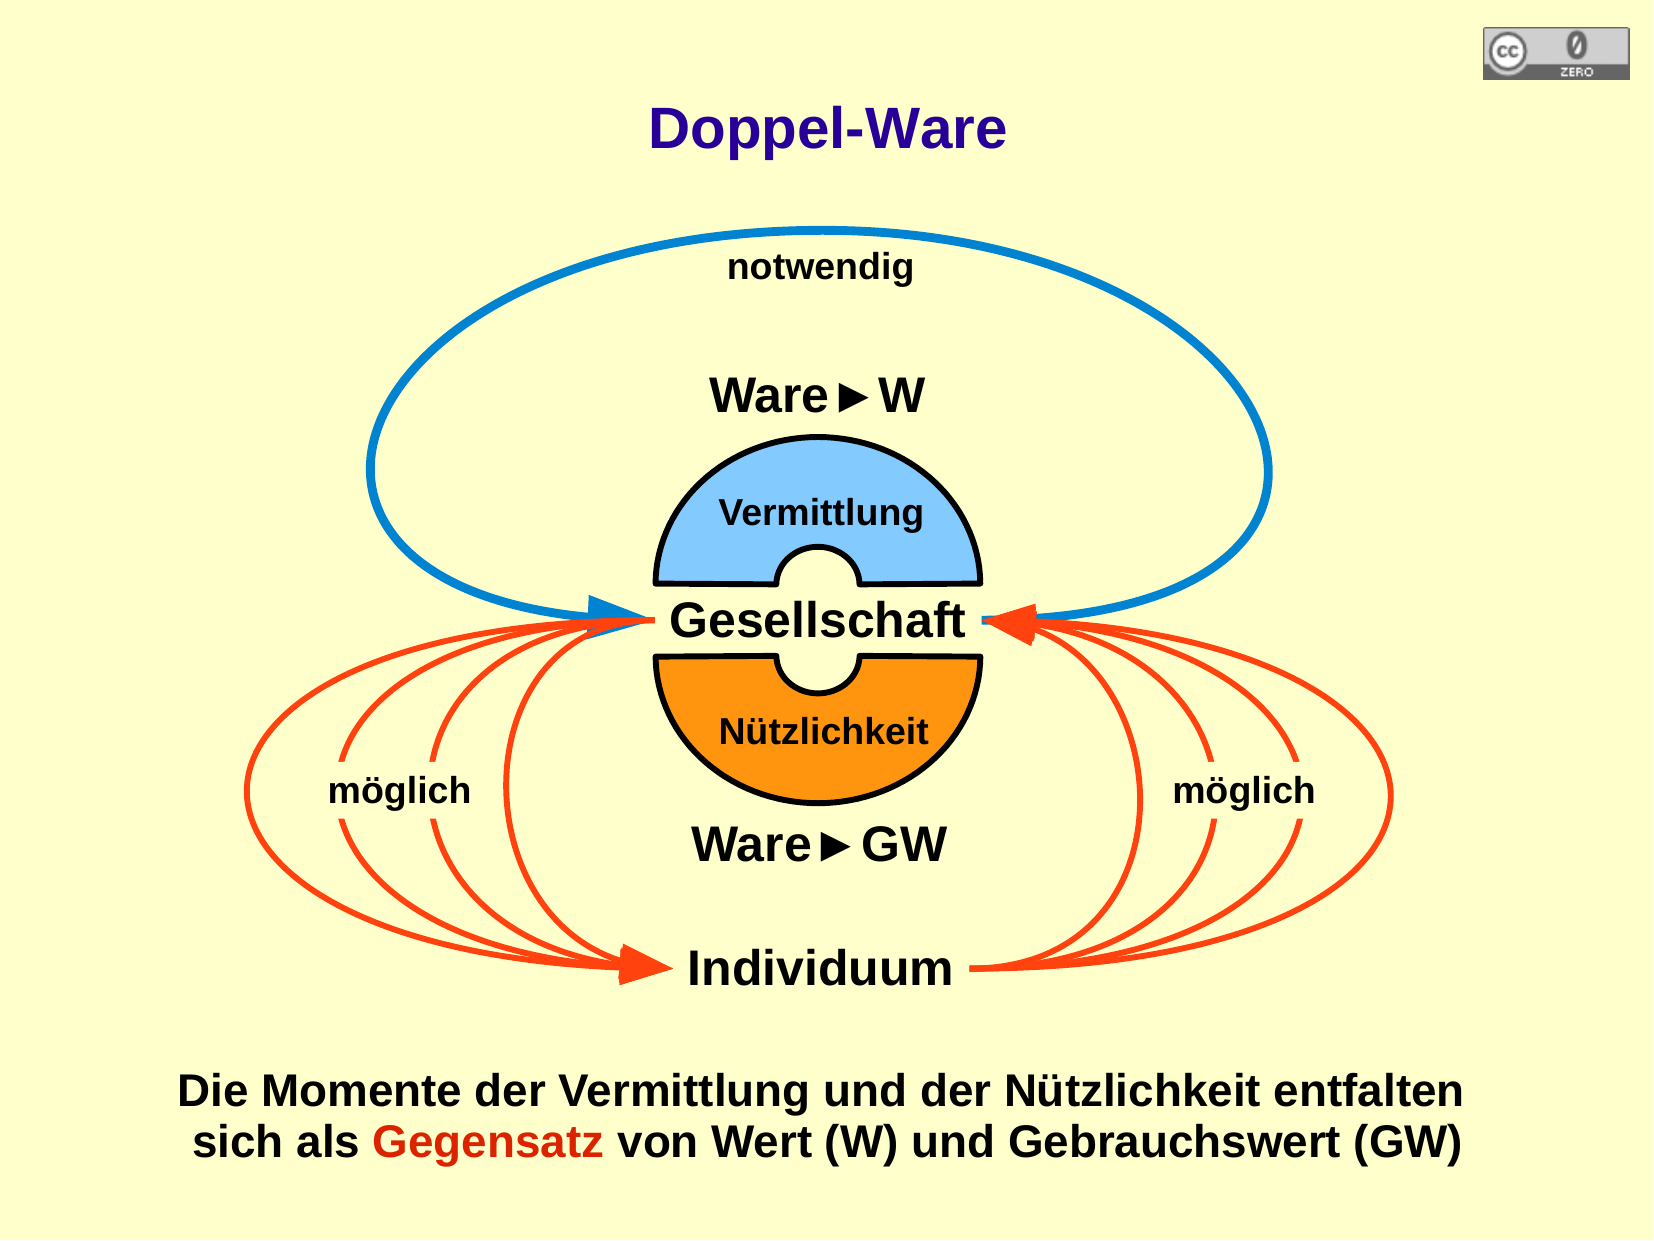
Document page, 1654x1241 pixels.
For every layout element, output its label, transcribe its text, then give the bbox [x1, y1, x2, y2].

text_box möglich [312, 761, 487, 819]
text_box Nützlichkeit [703, 702, 944, 760]
text_box Gesellschaft [654, 584, 982, 656]
text_box Individuum [673, 933, 970, 1005]
text_box Ware►GW [676, 808, 963, 880]
picture [1483, 27, 1630, 80]
text_box Vermittlung [703, 484, 940, 542]
text_box [655, 655, 981, 804]
text_box Die Momente der Vermittlung und der Nützlichkeit entfalten sich als Gegensatz von Wert (W) und Gebrauchswert (GW) [162, 1057, 1494, 1175]
text_box [655, 437, 981, 585]
title Doppel-Ware [86, 49, 1571, 207]
text_box möglich [1157, 761, 1332, 819]
text_box Ware►W [694, 360, 941, 432]
text_box notwendig [712, 238, 931, 296]
